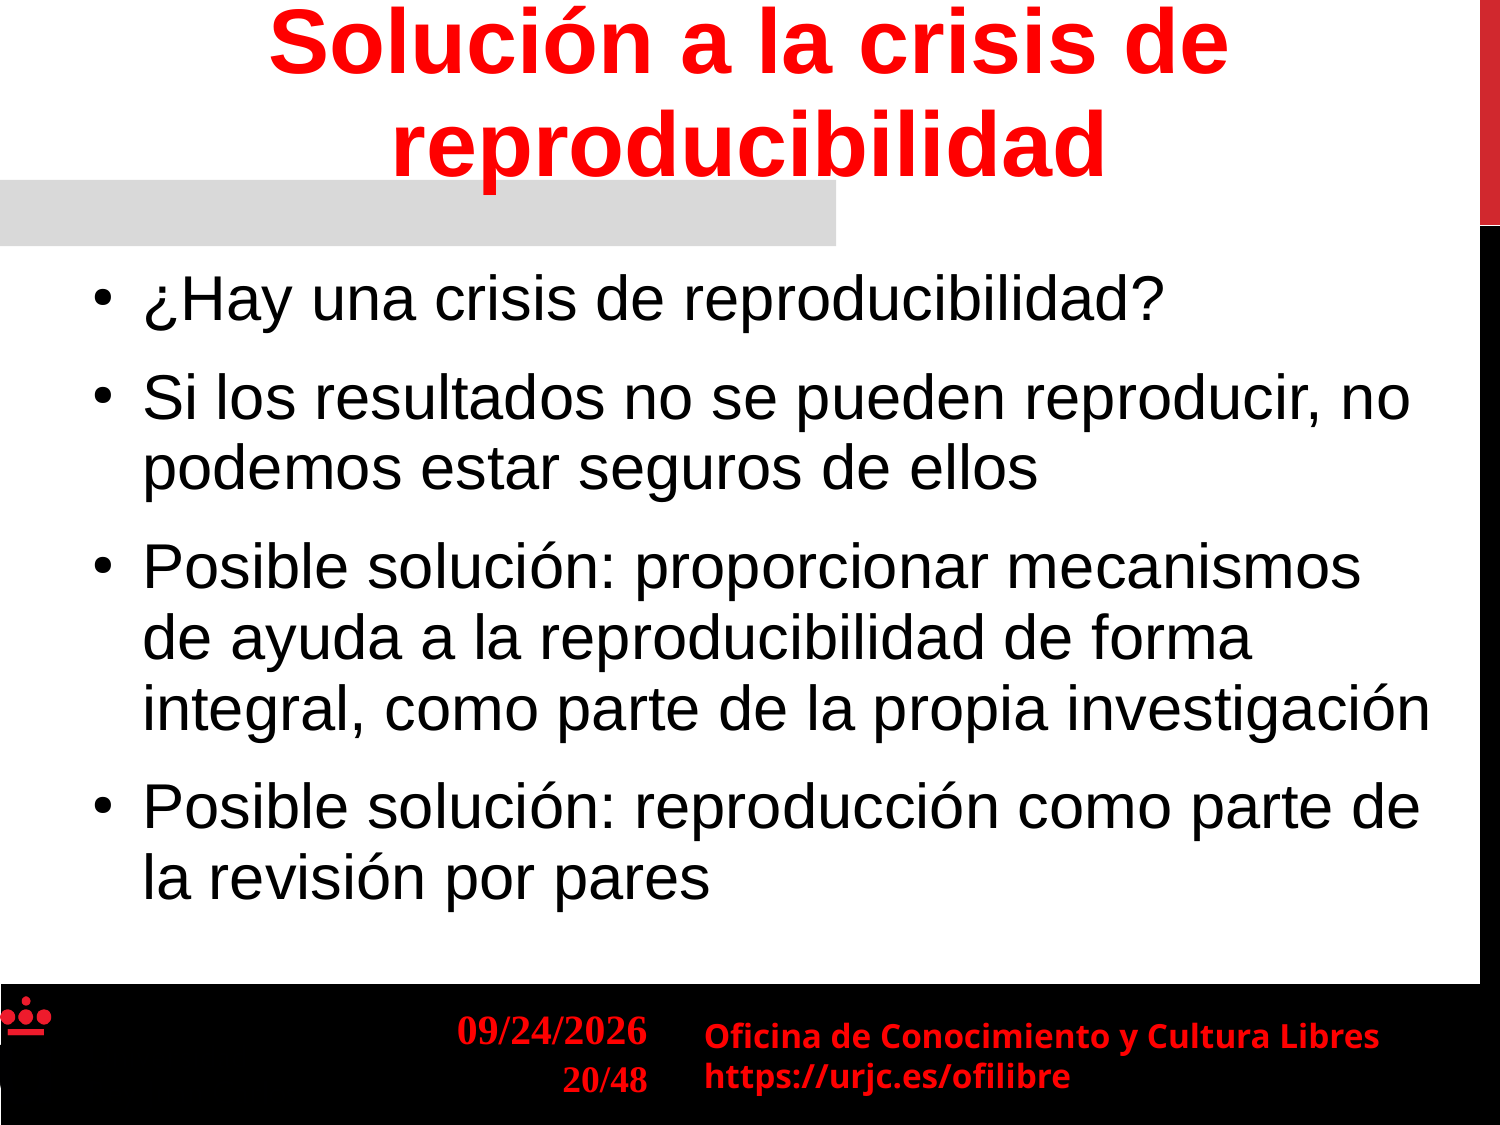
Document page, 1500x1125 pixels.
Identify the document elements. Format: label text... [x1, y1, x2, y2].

title Solución a la crisis de reproducibilidad [75, 0, 1425, 197]
list ¿Hay una crisis de reproducibilidad? Si los resultados no se pueden reproducir, no podemos estar seguros de ellos Posible solución: proporcionar mecanismos de ayuda a la reproducibilidad de forma integral, como parte de la propia investigación Posible solución: reproducción como parte de la revisión por pares [75, 263, 1441, 961]
